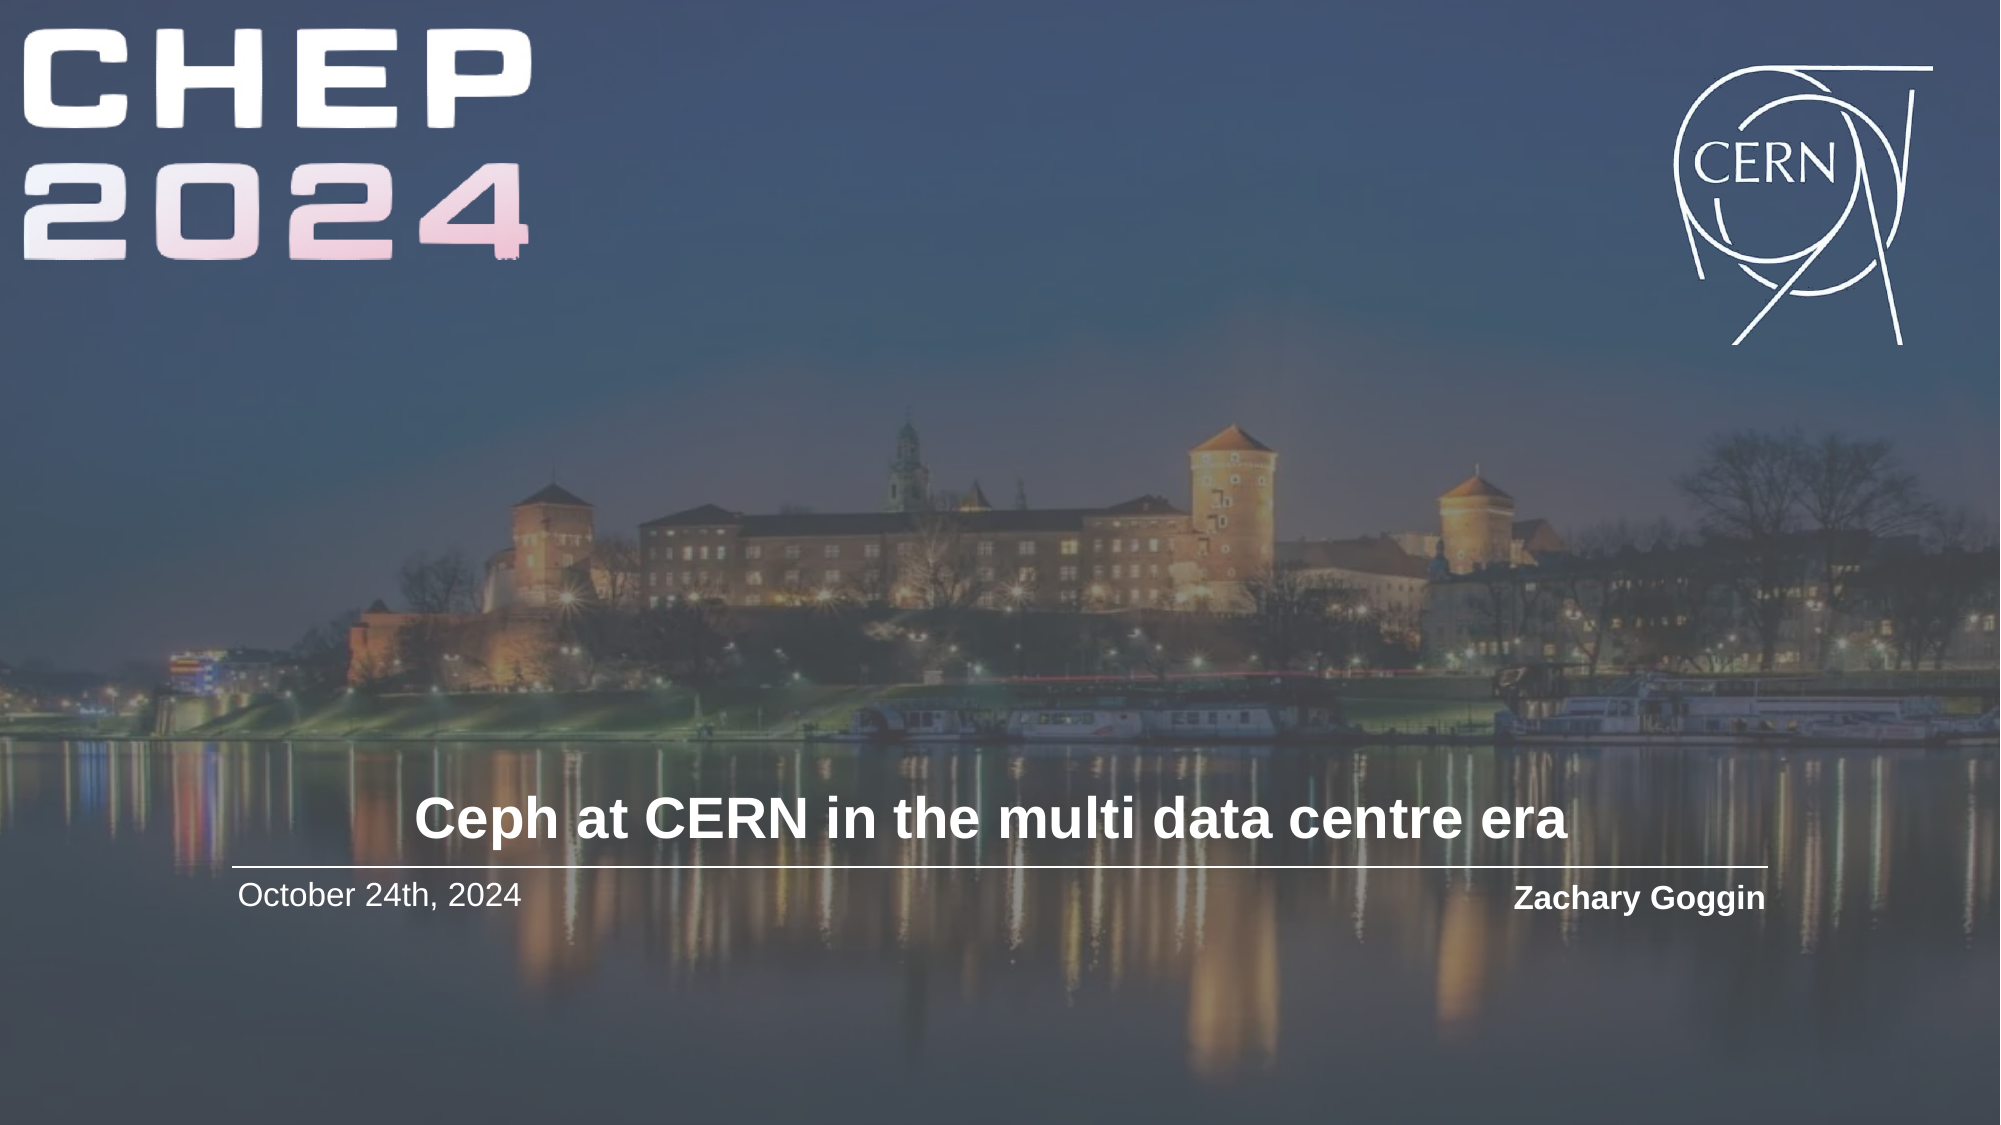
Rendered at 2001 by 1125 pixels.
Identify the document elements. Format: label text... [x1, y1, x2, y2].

text_box Zachary Goggin [1513, 879, 1861, 1103]
text_box Ceph at CERN in the multi data centre era [415, 785, 1585, 855]
text_box October 24th, 2024 [237, 876, 532, 916]
picture [0, 0, 2000, 1125]
